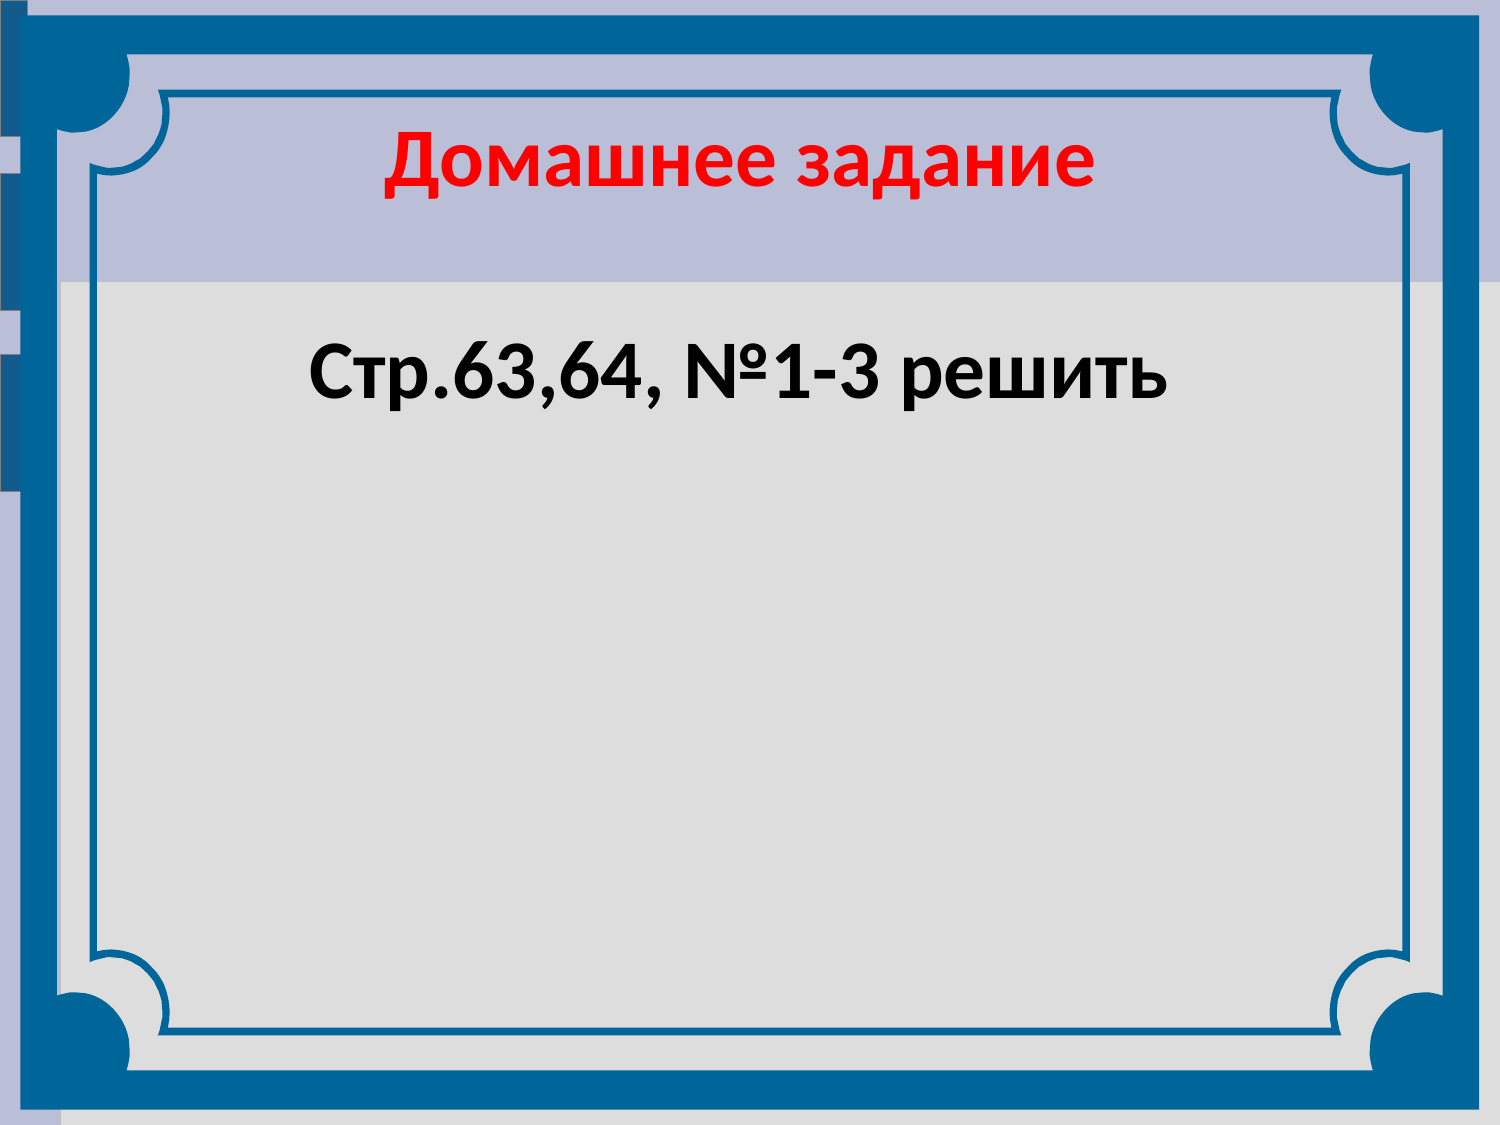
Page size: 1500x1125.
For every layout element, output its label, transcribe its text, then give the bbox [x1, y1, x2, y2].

text_box Стр.63,64, №1-3 решить [294, 307, 1185, 423]
text_box [20, 15, 1480, 1110]
text_box Домашнее задание [369, 95, 1112, 307]
